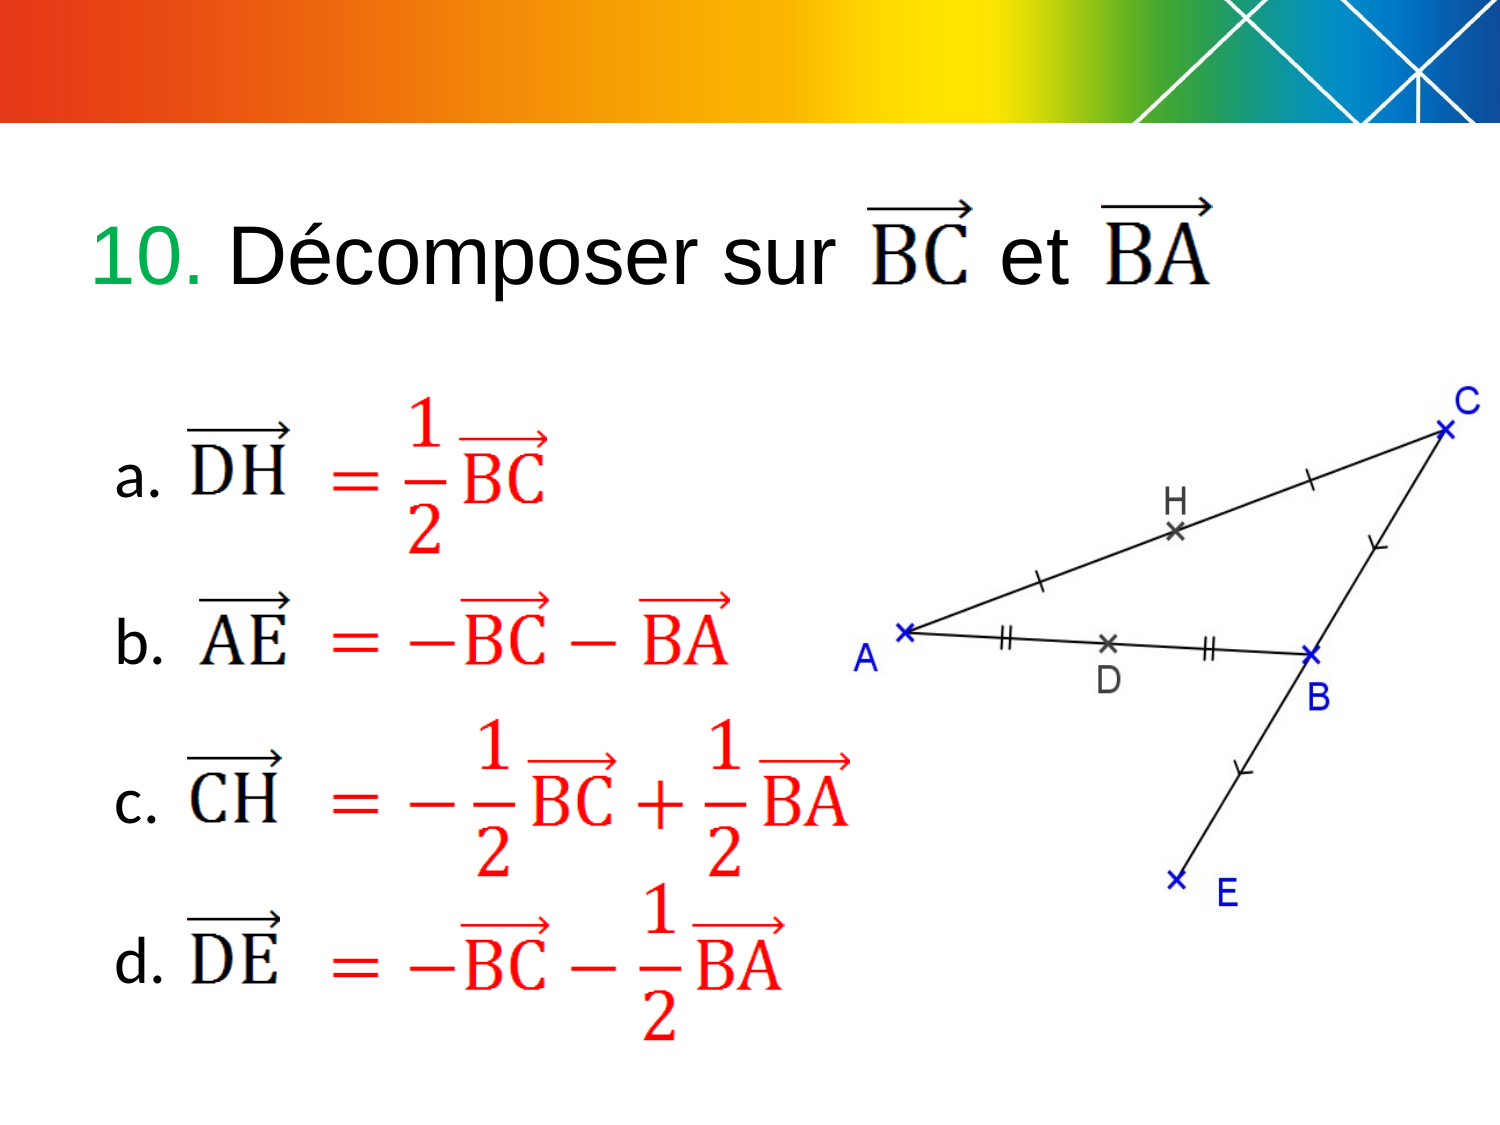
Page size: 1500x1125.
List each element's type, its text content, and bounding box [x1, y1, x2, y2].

picture [0, 0, 1359, 123]
picture [199, 580, 290, 695]
picture [1101, 181, 1213, 323]
text_box a. b. c. d. [100, 423, 656, 1085]
picture [187, 899, 280, 1014]
picture [187, 738, 282, 853]
picture [187, 410, 290, 525]
picture [328, 363, 1500, 1055]
picture [1340, 0, 1500, 123]
picture [867, 184, 973, 322]
picture [328, 386, 547, 568]
picture [328, 580, 730, 695]
text_box Décomposer sur et [75, 164, 1500, 339]
